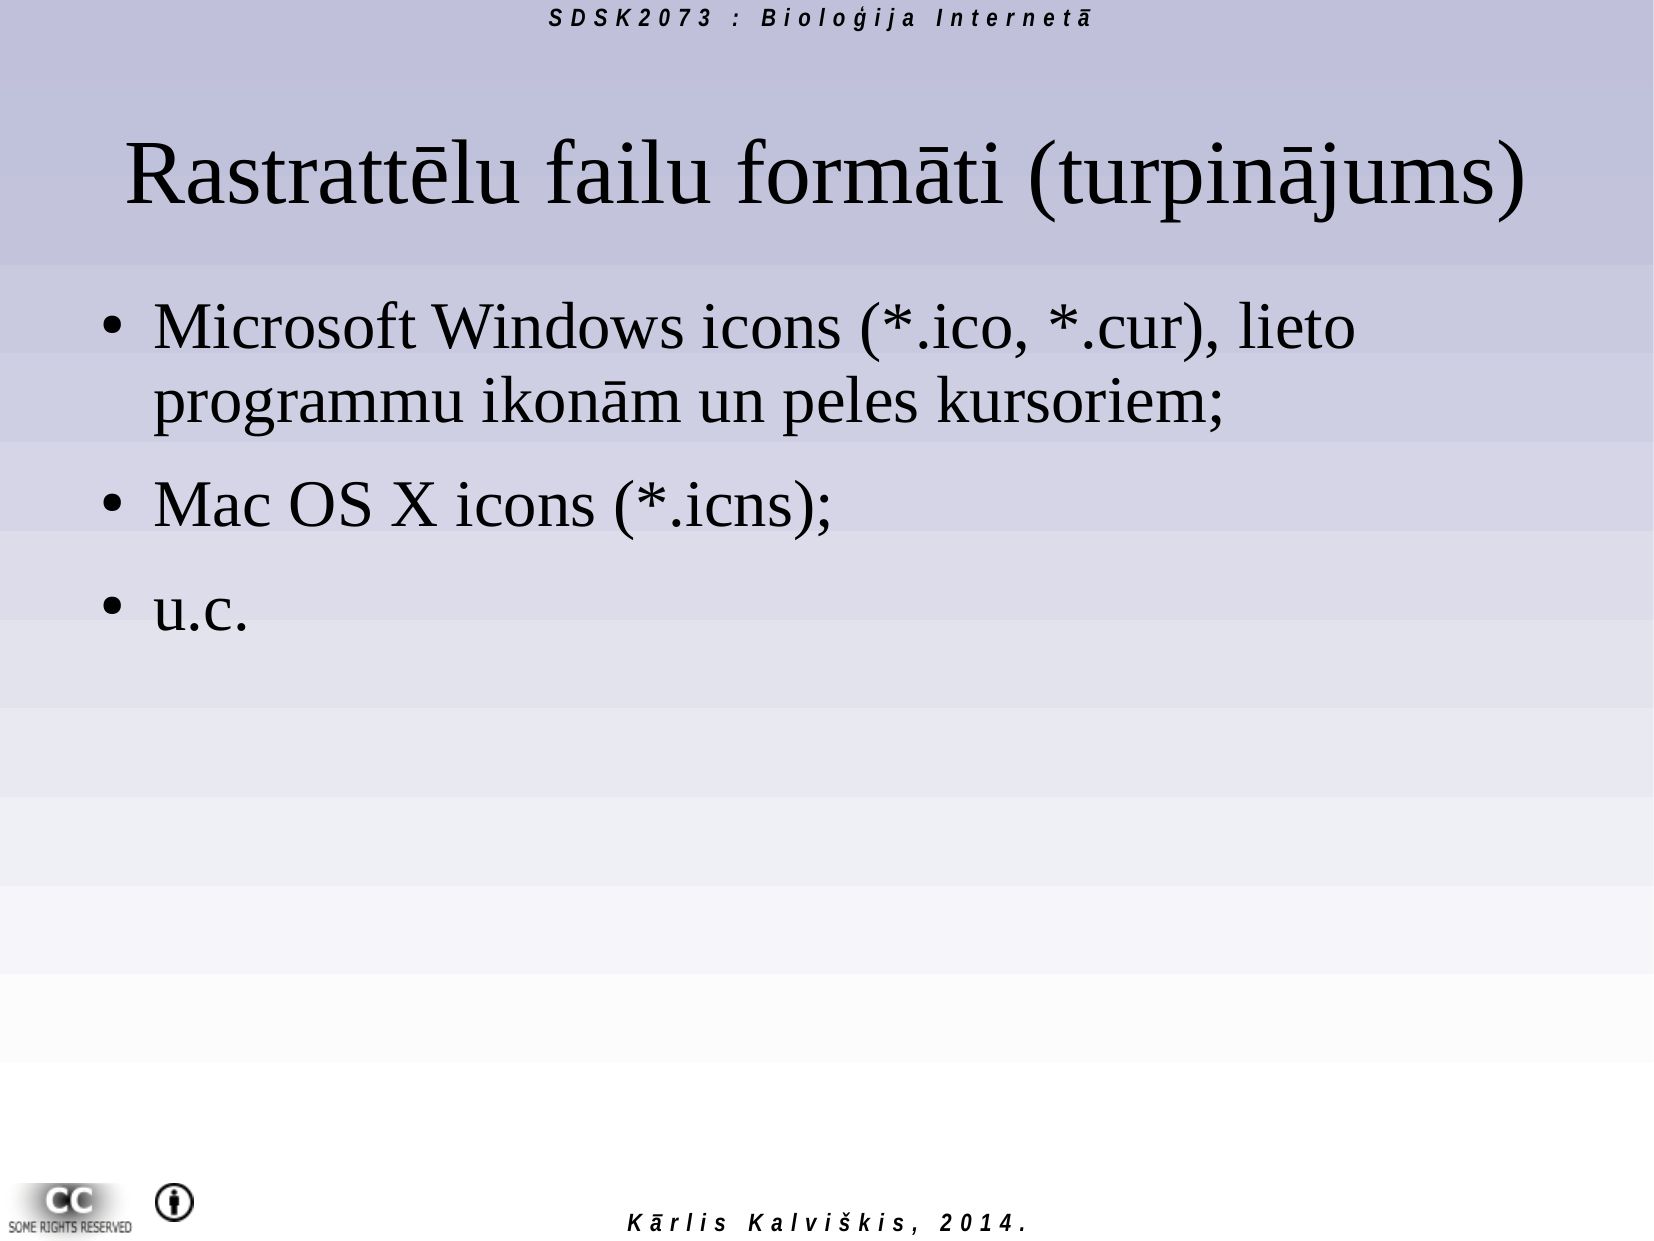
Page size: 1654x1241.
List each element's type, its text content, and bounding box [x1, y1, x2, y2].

title Rastrattēlu failu formāti (turpinājums) [29, 49, 1625, 296]
list Microsoft Windows icons (*.ico, *.cur), lieto programmu ikonām un peles kursoriem; Mac OS X icons (*.icns); u.c. [82, 289, 1571, 1113]
picture [0, 0, 1654, 1241]
